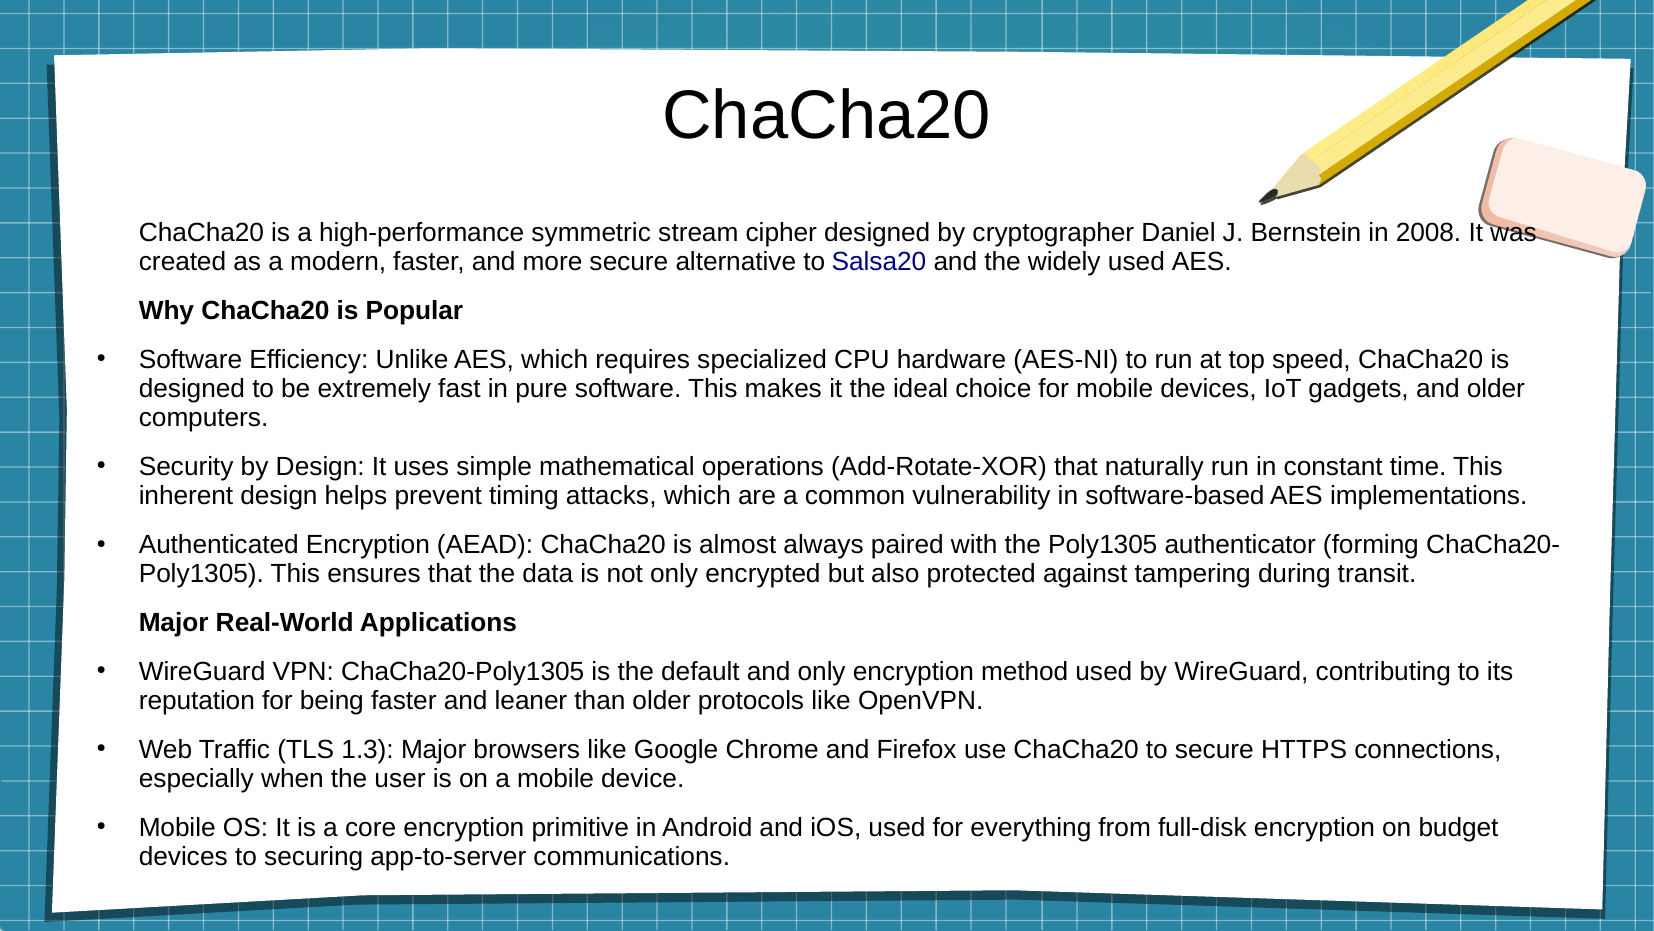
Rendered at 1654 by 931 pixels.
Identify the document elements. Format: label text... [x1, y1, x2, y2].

title ChaCha20 [82, 37, 1571, 193]
list ChaCha20 is a high-performance symmetric stream cipher designed by cryptographer Daniel J. Bernstein in 2008. It was created as a modern, faster, and more secure alternative to Salsa20 and the widely used AES. Why ChaCha20 is Popular Software Efficiency: Unlike AES, which requires specialized CPU hardware (AES-NI) to run at top speed, ChaCha20 is designed to be extremely fast in pure software. This makes it the ideal choice for mobile devices, IoT gadgets, and older computers. Security by Design: It uses simple mathematical operations (Add-Rotate-XOR) that naturally run in constant time. This inherent design helps prevent timing attacks, which are a common vulnerability in software-based AES implementations. Authenticated Encryption (AEAD): ChaCha20 is almost always paired with the Poly1305 authenticator (forming ChaCha20-Poly1305). This ensures that the data is not only encrypted but also protected against tampering during transit. Major Real-World Applications WireGuard VPN: ChaCha20-Poly1305 is the default and only encryption method used by WireGuard, contributing to its reputation for being faster and leaner than older protocols like OpenVPN. Web Traffic (TLS 1.3): Major browsers like Google Chrome and Firefox use ChaCha20 to secure HTTPS connections, especially when the user is on a mobile device. Mobile OS: It is a core encryption primitive in Android and iOS, used for everything from full-disk encryption on budget devices to securing app-to-server communications. [82, 217, 1571, 886]
